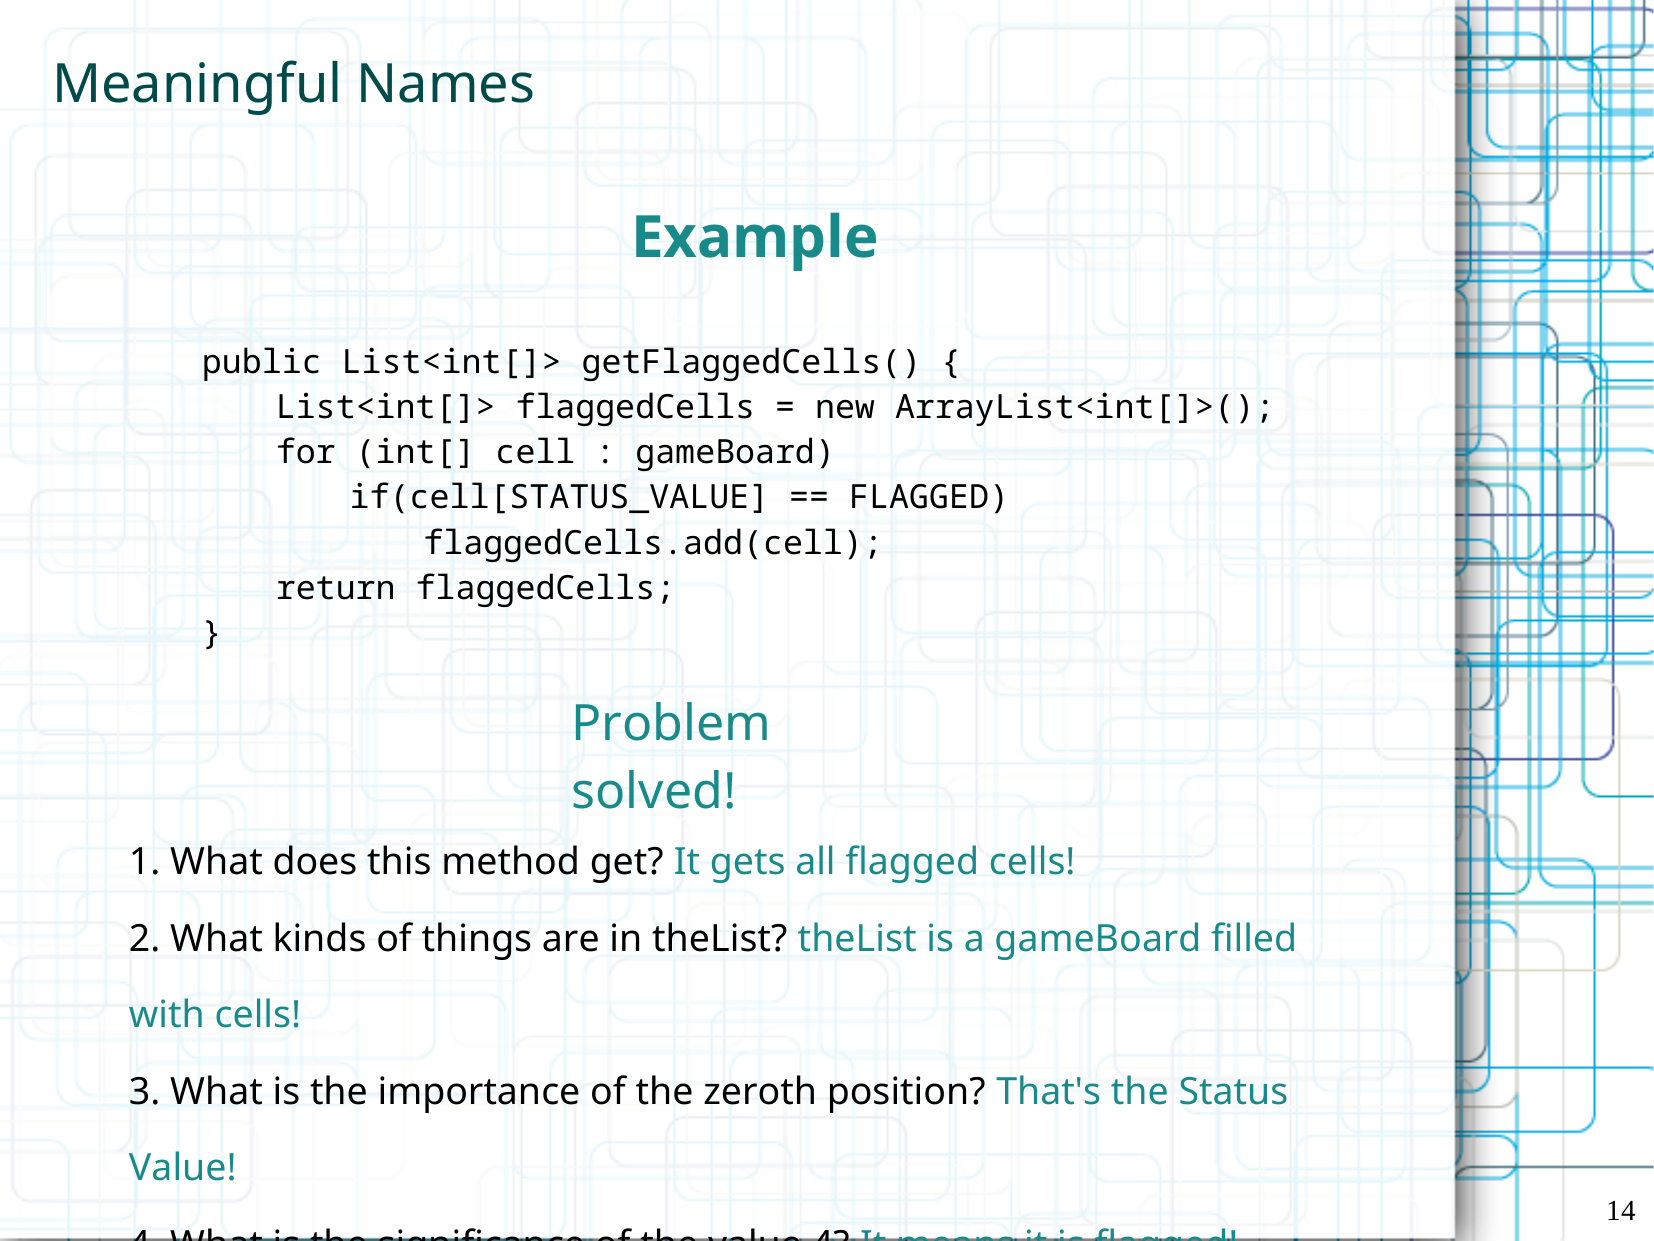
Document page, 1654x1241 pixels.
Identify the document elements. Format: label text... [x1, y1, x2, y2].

text_box What does this method get? It gets all flagged cells! What kinds of things are in theList? theList is a gameBoard filled with cells! What is the importance of the zeroth position? That's the Status Value! What is the significance of the value 4? It means it is flagged! [114, 801, 1390, 1153]
text_box Meaningful Names [37, 37, 676, 113]
text_box public List<int[]> getFlaggedCells() { List<int[]> flaggedCells = new ArrayList<int[]>(); for (int[] cell : gameBoard) if(cell[STATUS_VALUE] == FLAGGED) flaggedCells.add(cell); return flaggedCells; } [187, 330, 1313, 636]
text_box Example [436, 187, 1074, 287]
picture [0, 0, 1654, 1241]
text_box Problem solved! [556, 679, 938, 801]
